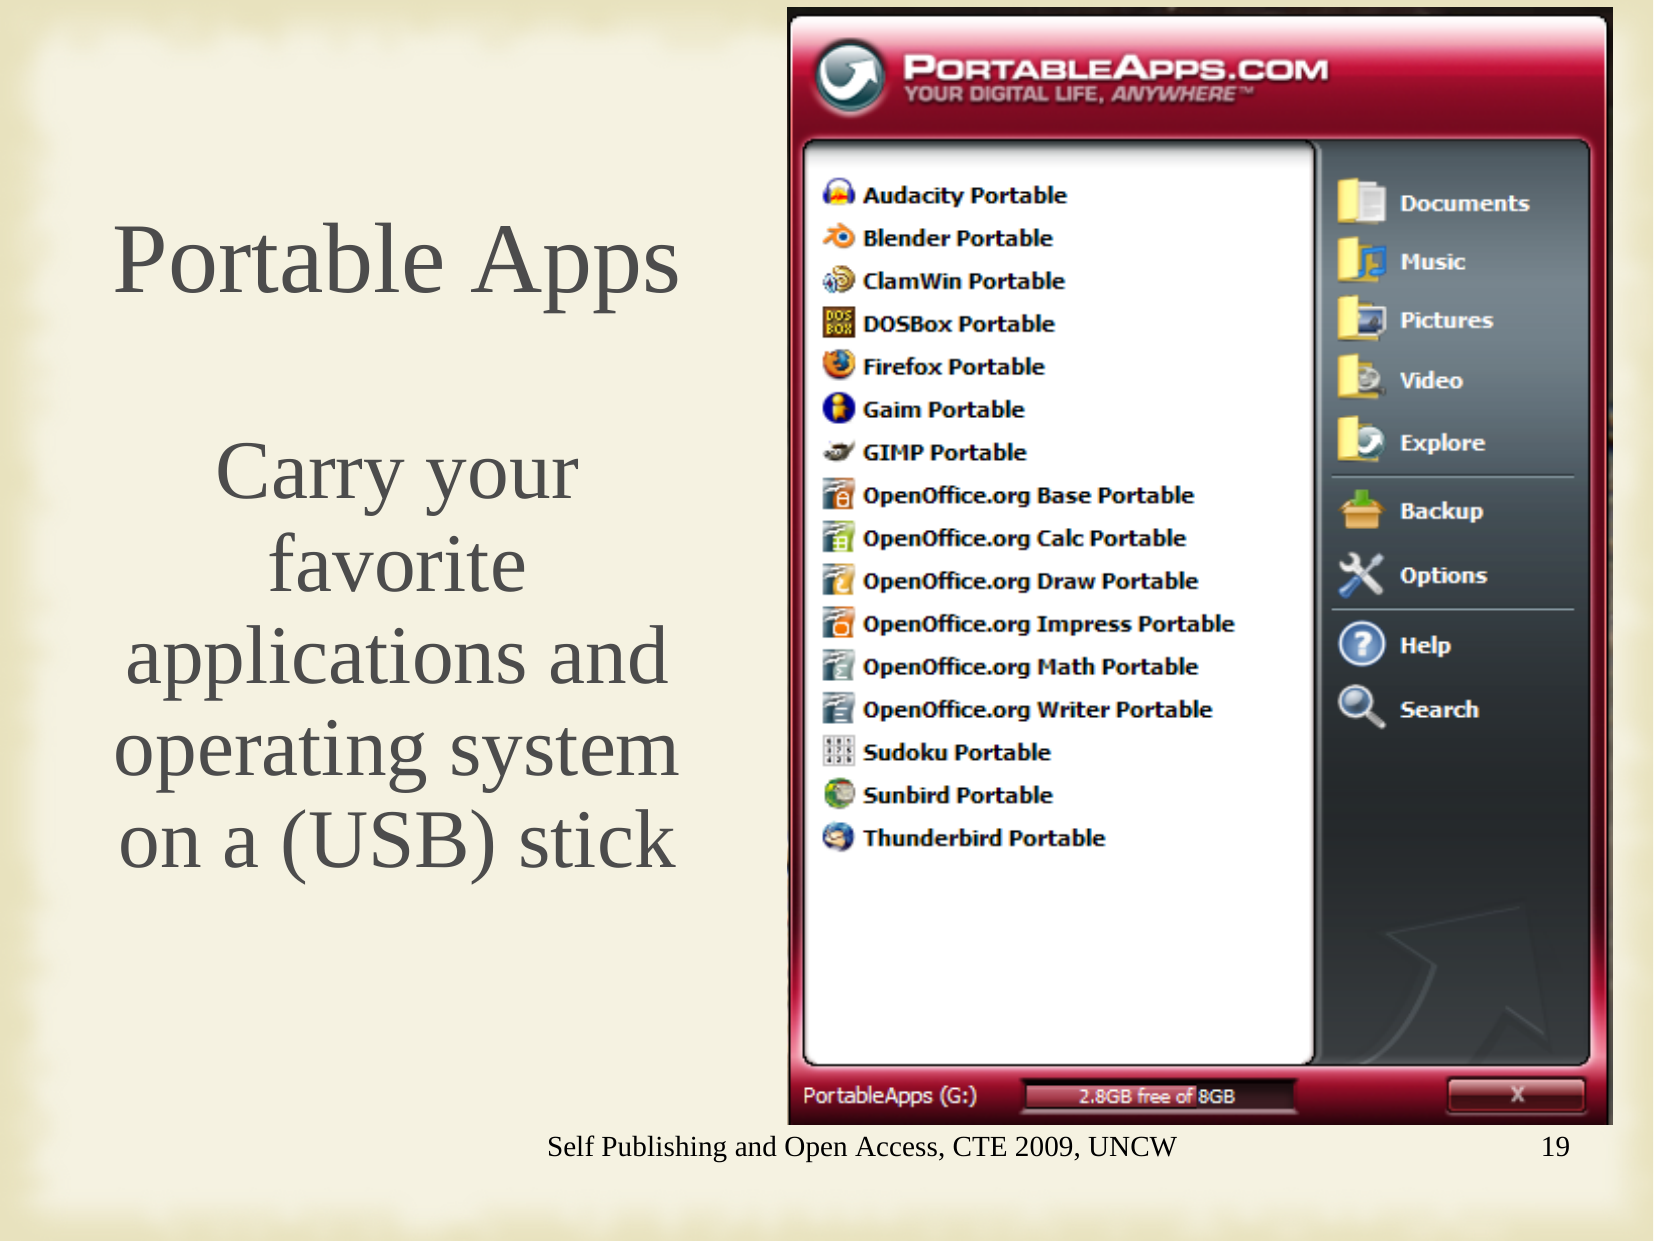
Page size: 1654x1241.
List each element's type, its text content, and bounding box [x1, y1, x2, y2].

title Portable Apps Carry your favorite applications and operating system on a (USB) stick [82, 203, 713, 886]
picture [0, 0, 1654, 1241]
